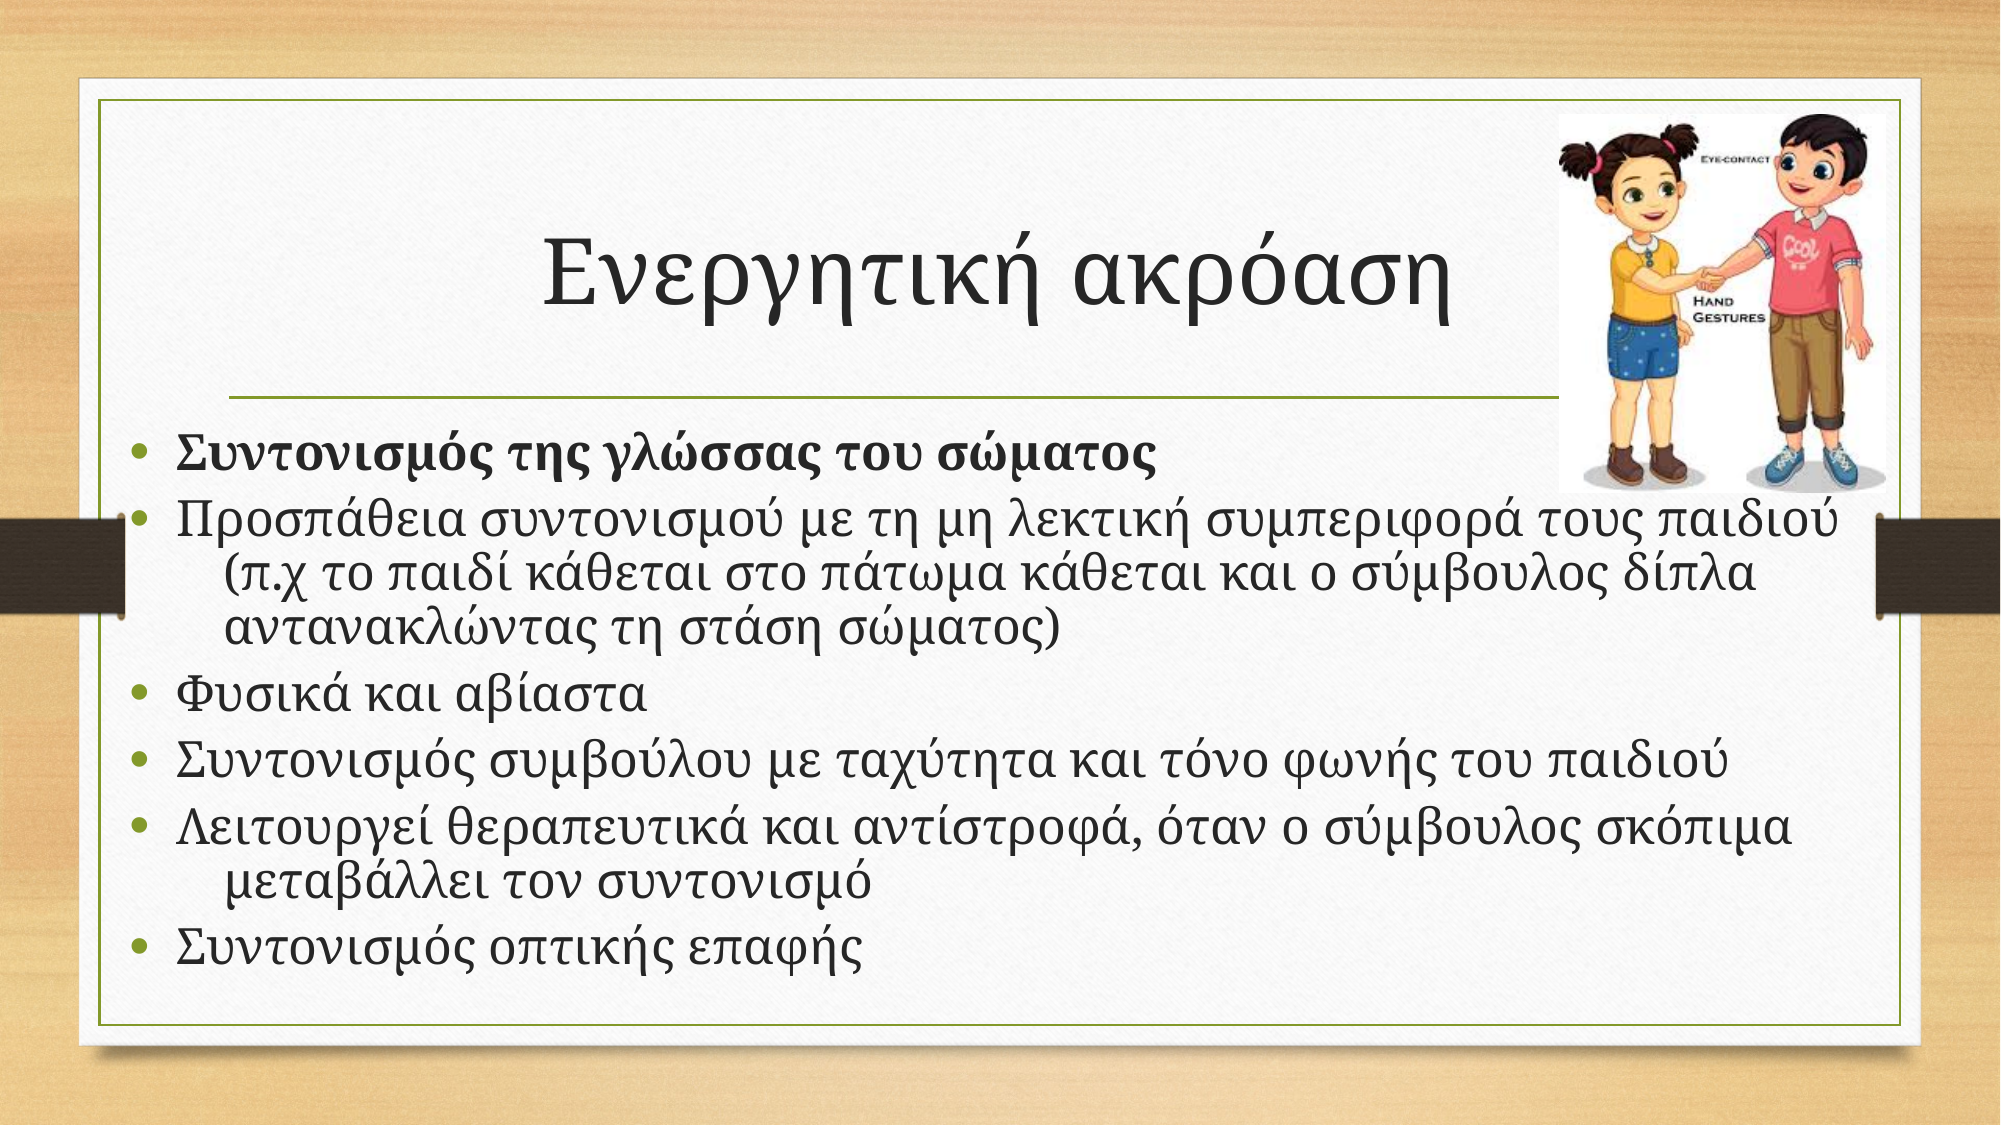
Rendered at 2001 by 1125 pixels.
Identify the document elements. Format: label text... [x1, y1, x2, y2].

title Ενεργητική ακρόαση [212, 161, 1559, 376]
picture [1559, 114, 1886, 493]
list Συντονισμός της γλώσσας του σώματος Προσπάθεια συντονισμού με τη μη λεκτική συμπεριφορά τους παιδιού (π.χ το παιδί κάθεται στο πάτωμα κάθεται και ο σύμβουλος δίπλα αντανακλώντας τη στάση σώματος) Φυσικά και αβίαστα Συντονισμός συμβούλου με ταχύτητα και τόνο φωνής του παιδιού Λειτουργεί θεραπευτικά και αντίστροφά, όταν ο σύμβουλος σκόπιμα μεταβάλλει τον συντονισμό Συντονισμός οπτικής επαφής [114, 419, 1890, 1031]
